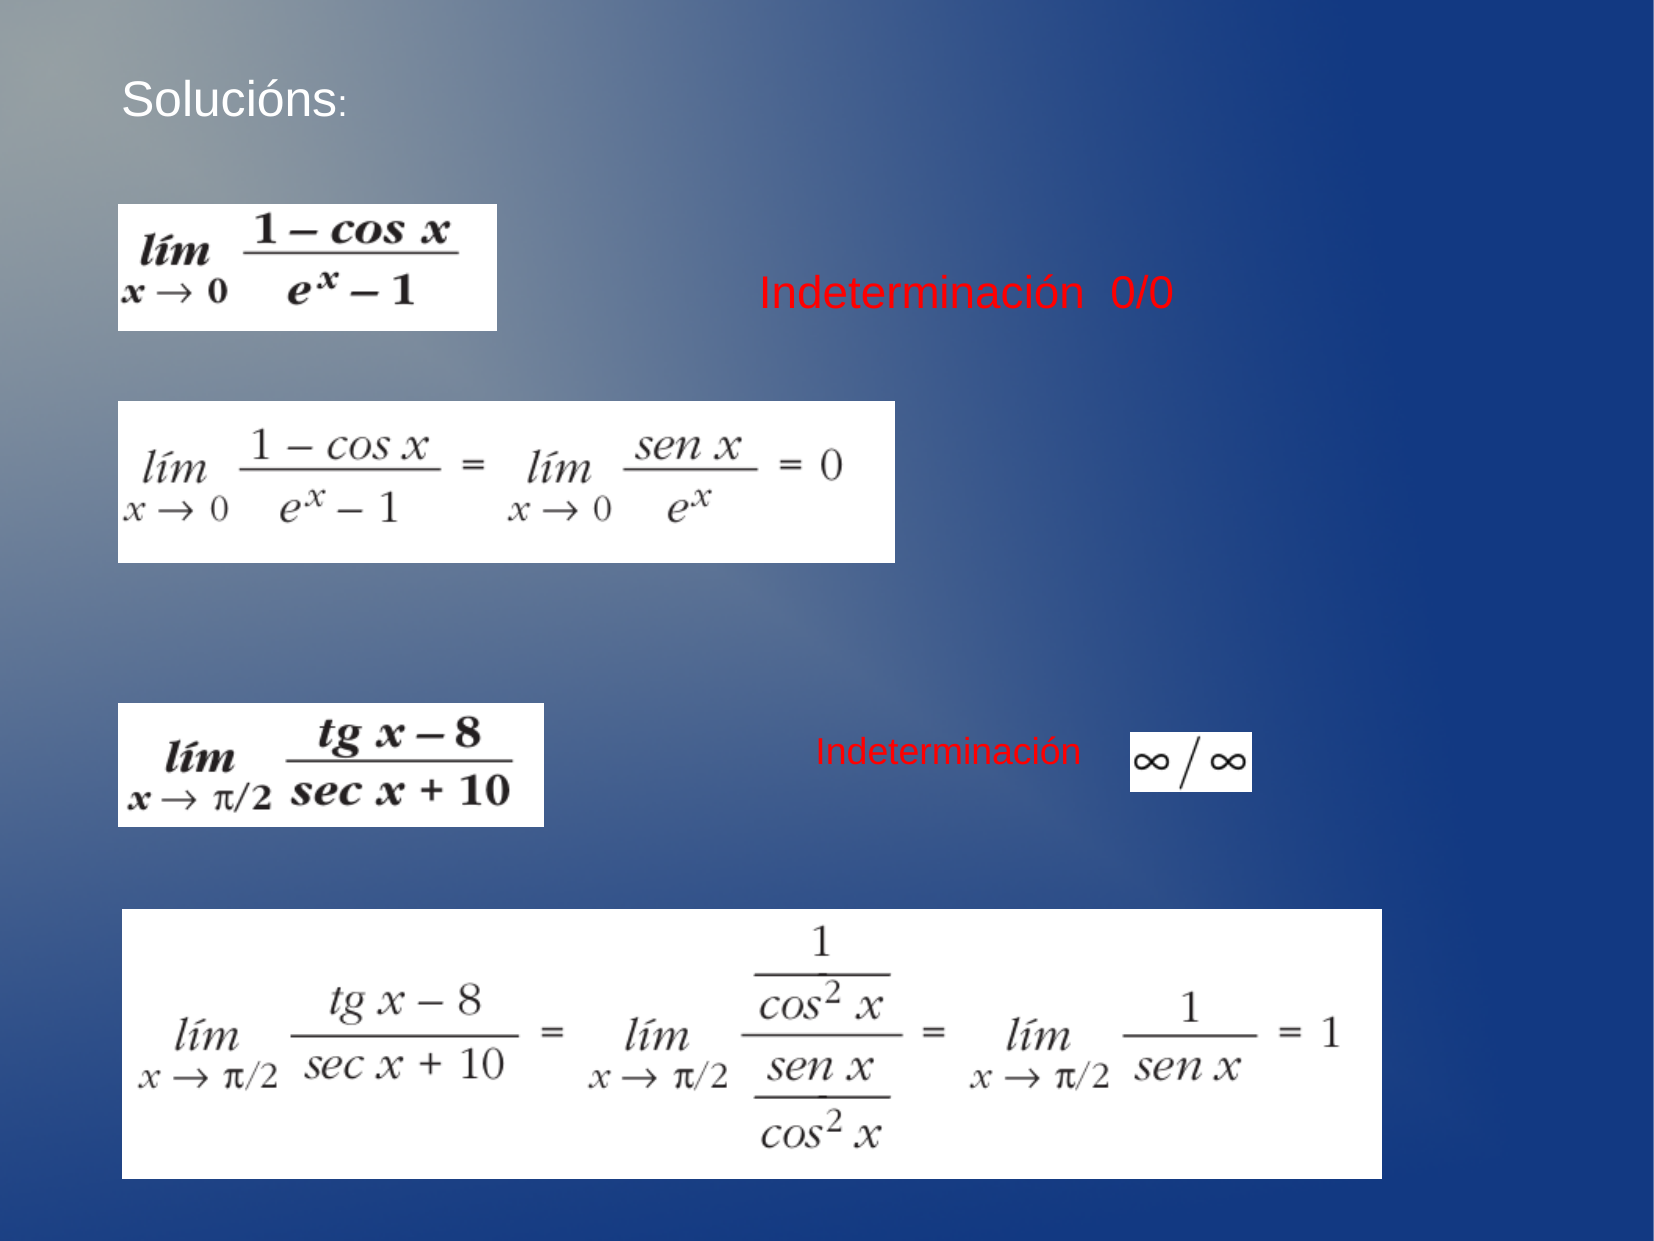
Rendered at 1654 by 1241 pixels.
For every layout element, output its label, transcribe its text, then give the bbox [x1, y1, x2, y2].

text_box Solucións: [106, 63, 508, 135]
text_box Indeterminación 0/0 [744, 259, 1190, 326]
text_box Indeterminación [800, 722, 1118, 780]
picture [0, 0, 1654, 1241]
